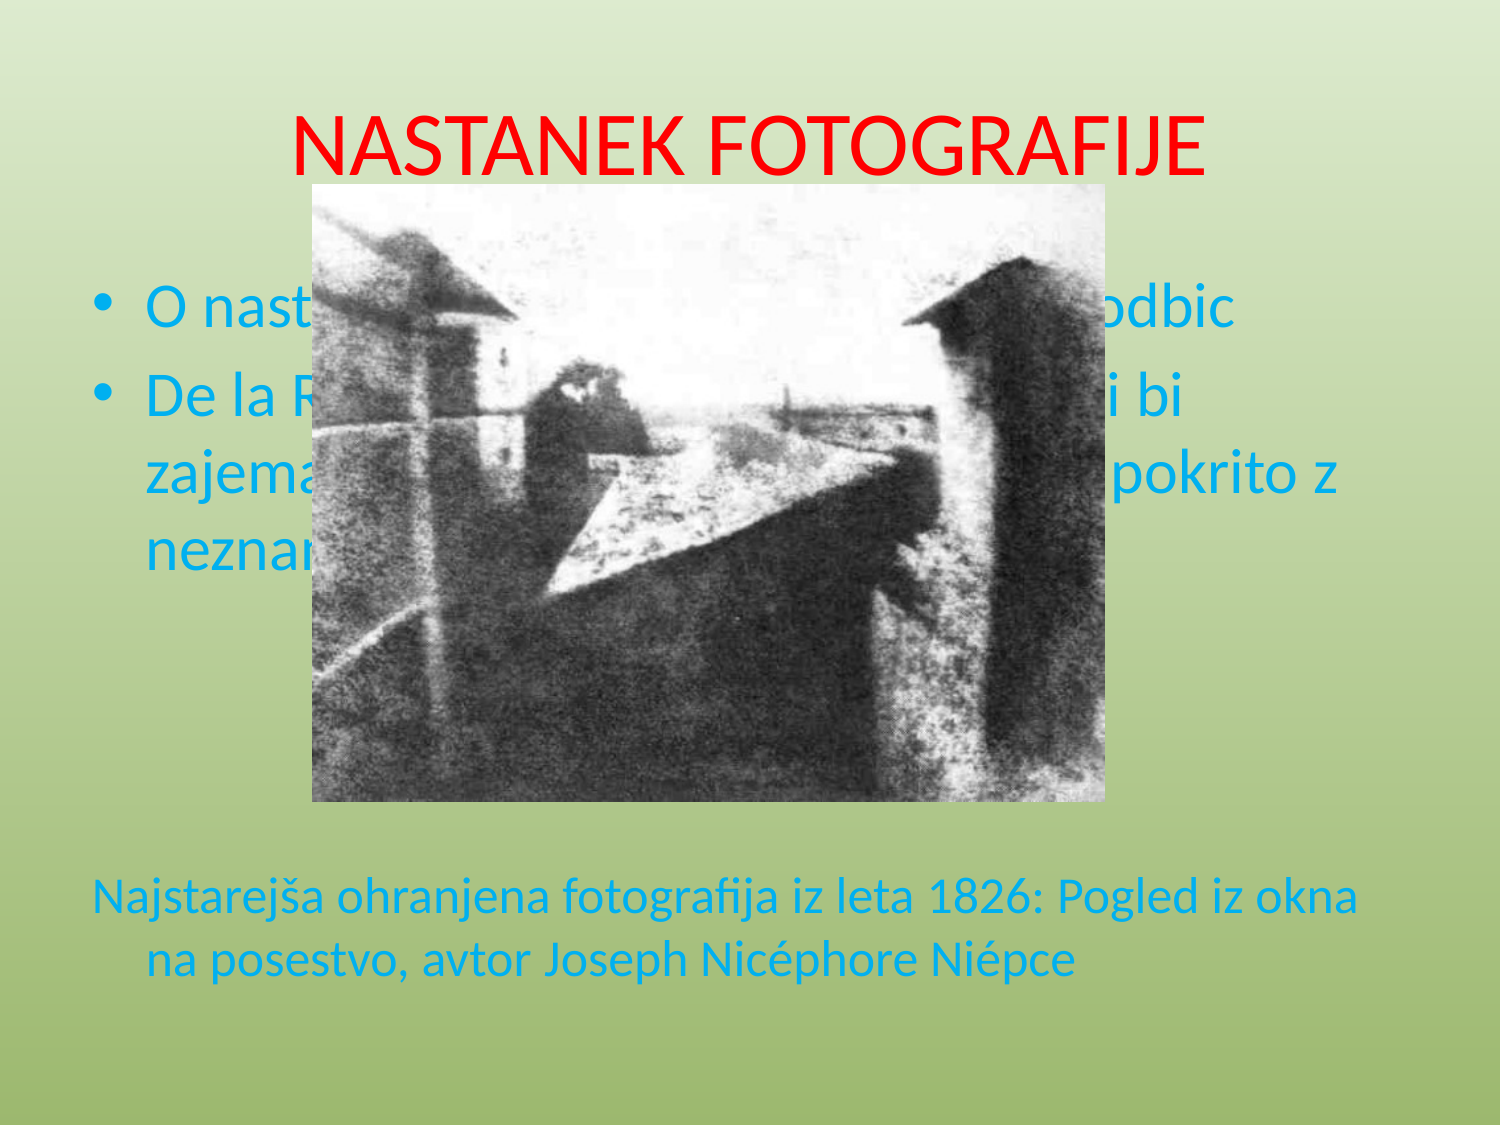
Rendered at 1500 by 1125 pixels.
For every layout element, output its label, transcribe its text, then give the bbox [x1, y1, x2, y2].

picture [312, 184, 1105, 802]
list O nastanku fotografije kroži veliko zgodbic De la Roche – zamislil si je material, ki bi zajemal barve narave na trdo ploščo, pokrito z neznano snovjo Najstarejša ohranjena fotografija iz leta 1826: Pogled iz okna na posestvo, avtor Joseph Nicéphore Niépce [76, 255, 1427, 998]
title NASTANEK FOTOGRAFIJE [75, 45, 1425, 233]
